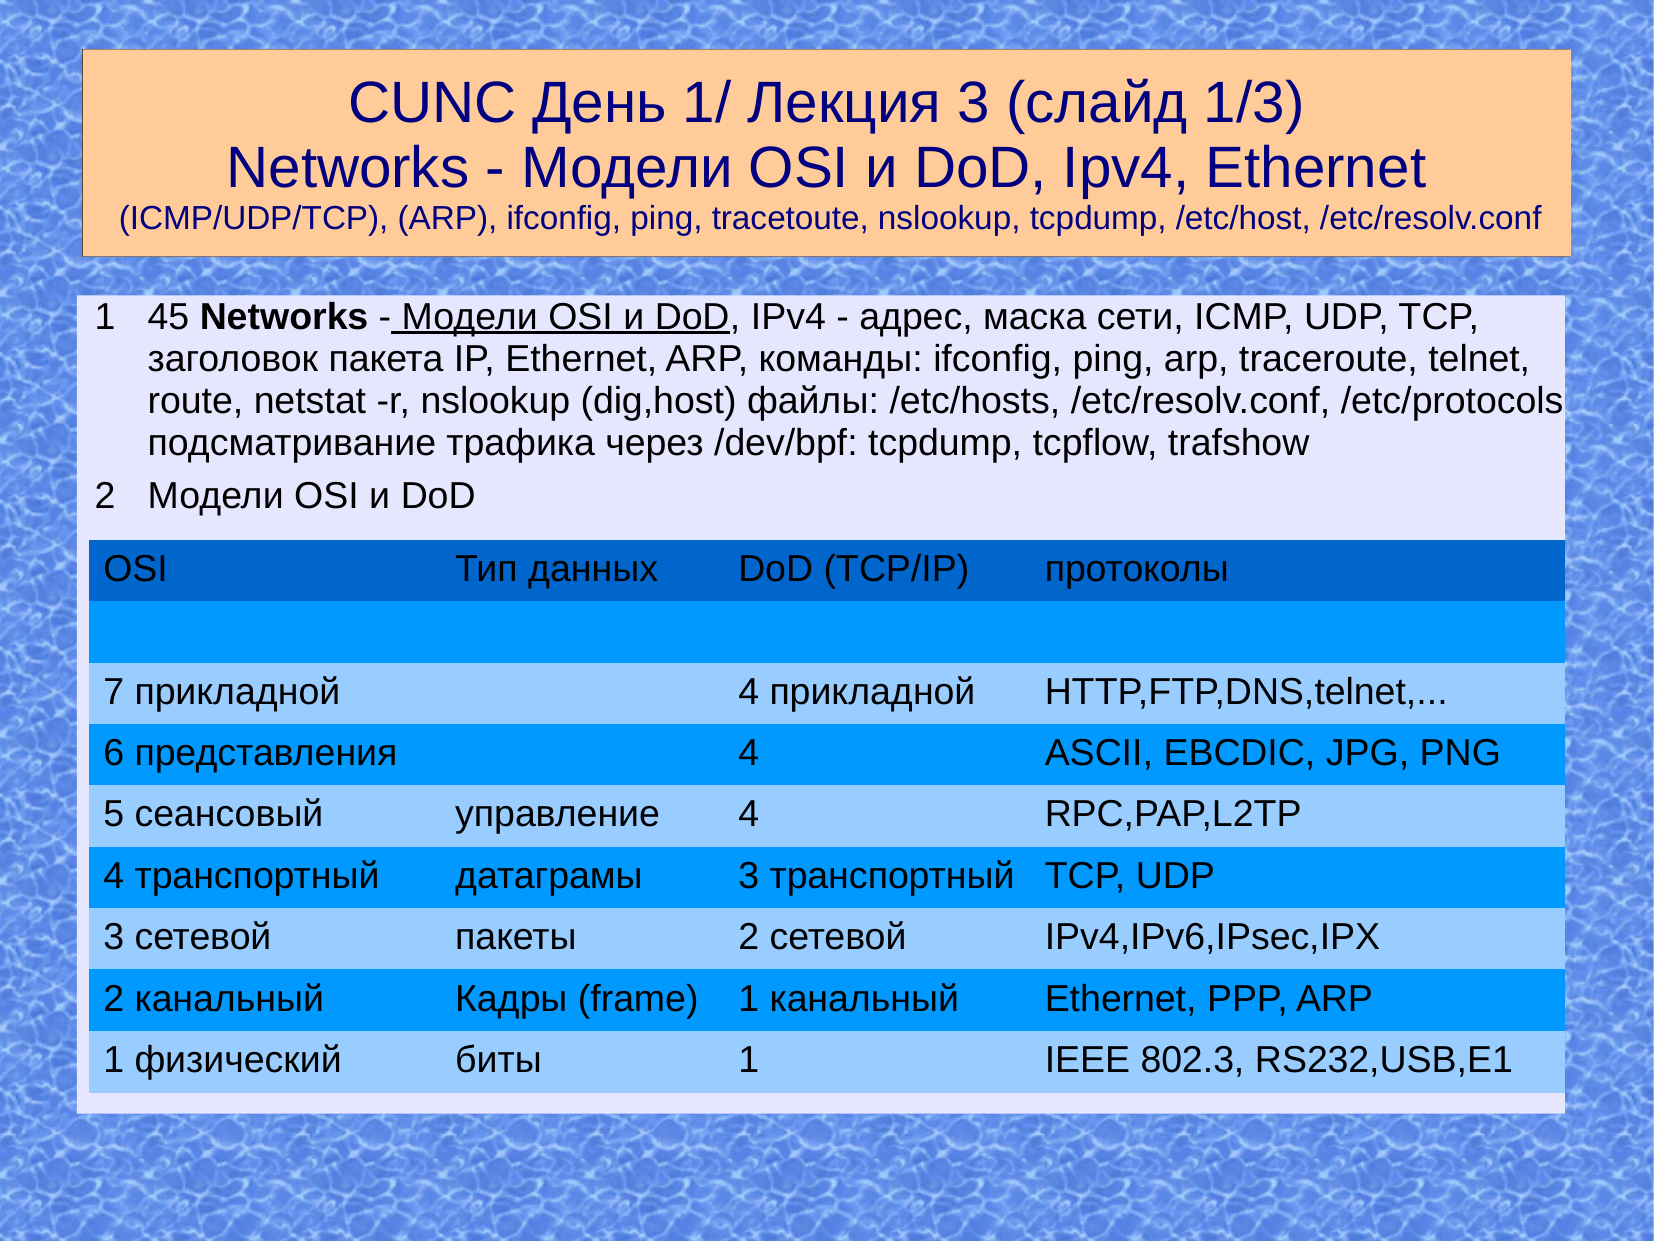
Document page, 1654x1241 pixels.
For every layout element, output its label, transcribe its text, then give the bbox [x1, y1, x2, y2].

table_cell 4 прикладной [724, 663, 1030, 724]
table_cell биты [440, 1031, 724, 1093]
table_cell Ethernet, PPP, ARP [1030, 969, 1565, 1031]
title CUNC День 1/ Лекция 3 (слайд 1/3) Networks - Модели OSI и DoD, Ipv4, Ethernet (ICMP/UDP/TCP), (ARP), ifconfig, ping, tracetoute, nslookup, tcpdump, /etc/host, /etc/resolv.conf [82, 49, 1571, 257]
picture [0, 0, 1654, 1241]
table_cell [440, 663, 724, 724]
table_header DoD (TCP/IP) [724, 540, 1030, 601]
table_cell 7 прикладной [89, 663, 440, 724]
table_cell 1 [724, 1031, 1030, 1093]
table_cell 3 транспортный [724, 847, 1030, 908]
table_cell 1 физический [89, 1031, 440, 1093]
table_header OSI [89, 540, 440, 601]
table_cell датаграмы [440, 847, 724, 908]
table_cell [724, 601, 1030, 663]
table_cell 2 сетевой [724, 908, 1030, 969]
table_cell [440, 724, 724, 785]
list 45 Networks - Модели OSI и DoD, IPv4 - адрес, маска сети, ICMP, UDP, TCP, заголовок пакета IP, Ethernet, ARP, команды: ifconfig, ping, arp, traceroute, telnet, route, netstat -r, nslookup (dig,host) файлы: /etc/hosts, /etc/resolv.conf, /etc/protocols подсматривание трафика через /dev/bpf: tcpdump, tcpflow, trafshow Модели OSI и DoD [76, 295, 1565, 1114]
table_cell 4 [724, 724, 1030, 785]
table_cell 5 сеансовый [89, 785, 440, 847]
table_cell [1030, 601, 1565, 663]
table_cell управление [440, 785, 724, 847]
table_cell пакеты [440, 908, 724, 969]
table_cell [440, 601, 724, 663]
table_cell 4 транспортный [89, 847, 440, 908]
table_cell TCP, UDP [1030, 847, 1565, 908]
table_cell Кадры (frame) [440, 969, 724, 1031]
table_header протоколы [1030, 540, 1565, 601]
table_cell [89, 601, 440, 663]
table_header Тип данных [440, 540, 724, 601]
table_cell 1 канальный [724, 969, 1030, 1031]
table_cell IPv4,IPv6,IPsec,IPX [1030, 908, 1565, 969]
table_cell 4 [724, 785, 1030, 847]
table_cell ASCII, EBCDIC, JPG, PNG [1030, 724, 1565, 785]
table_cell HTTP,FTP,DNS,telnet,... [1030, 663, 1565, 724]
table_cell 6 представления [89, 724, 440, 785]
table_cell IEEE 802.3, RS232,USB,E1 [1030, 1031, 1565, 1093]
table_cell 3 сетевой [89, 908, 440, 969]
table_cell RPC,PAP,L2TP [1030, 785, 1565, 847]
table_cell 2 канальный [89, 969, 440, 1031]
